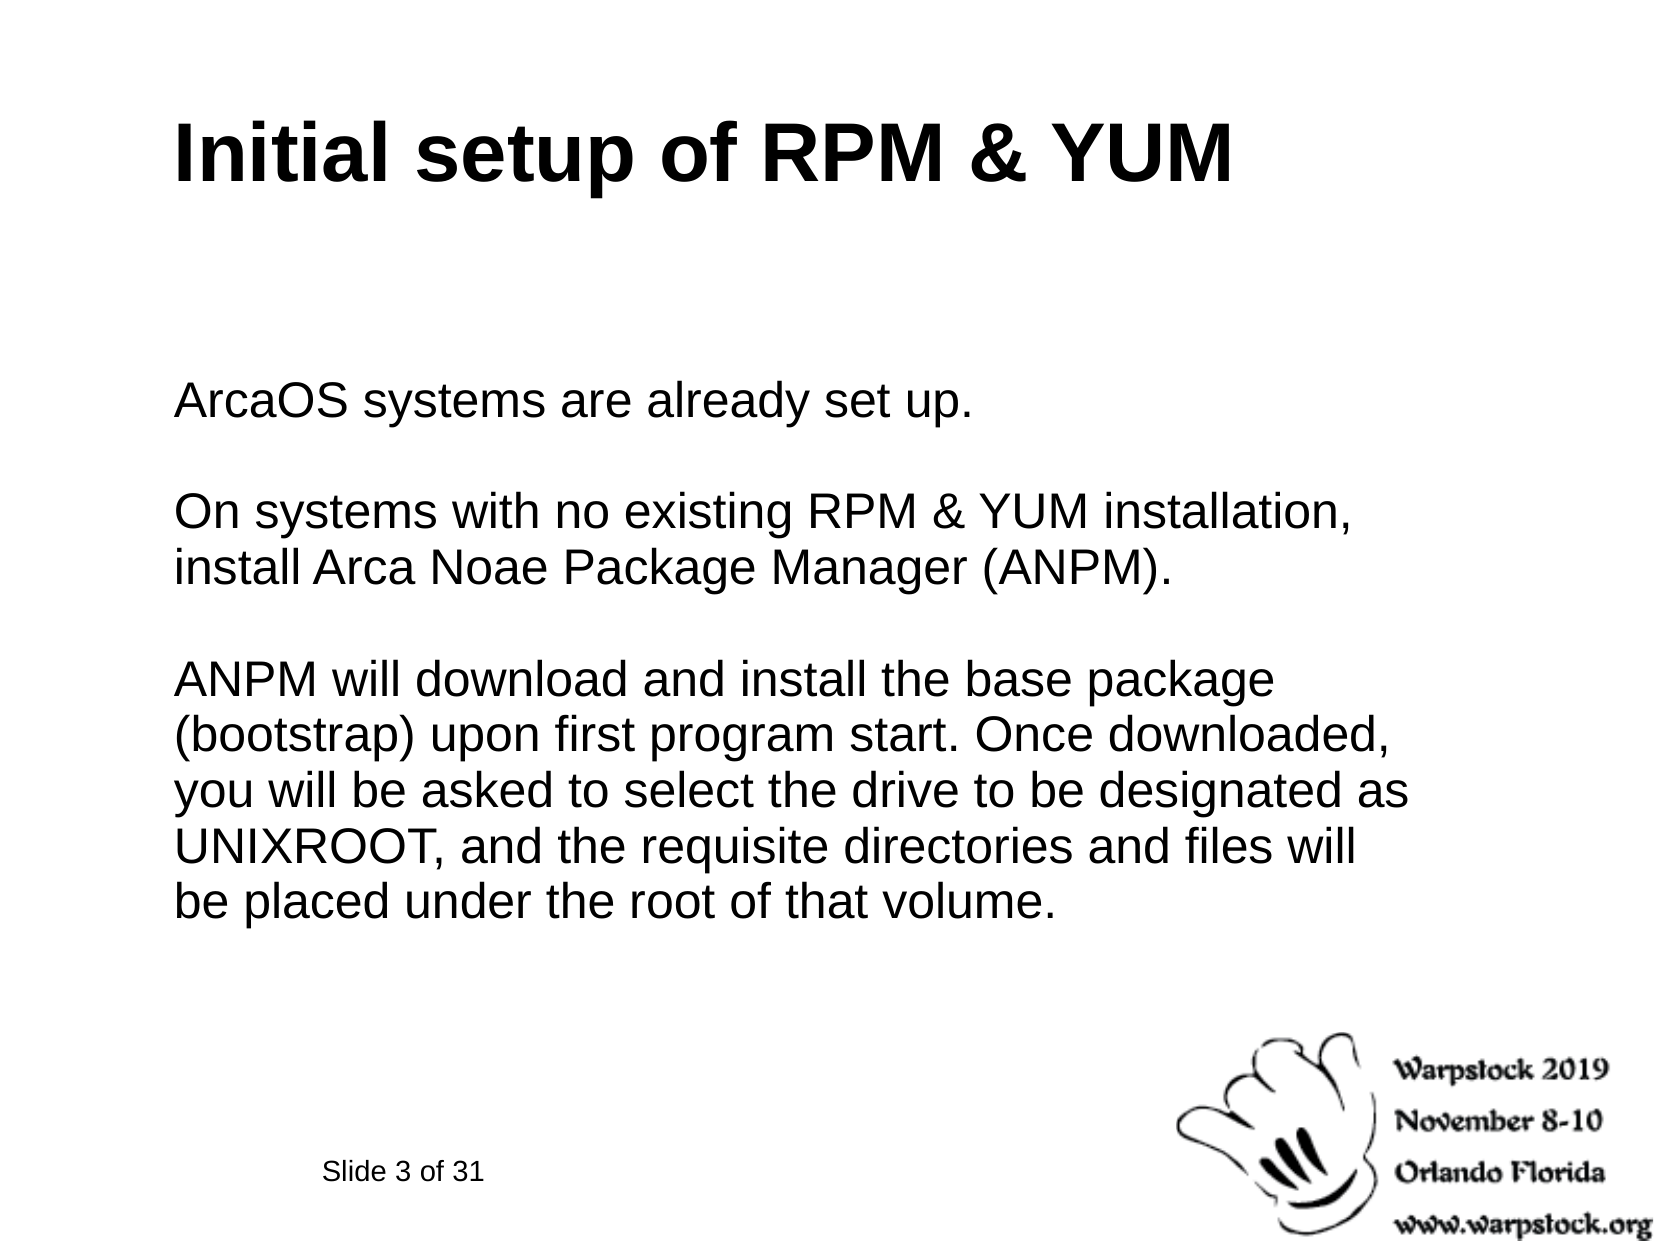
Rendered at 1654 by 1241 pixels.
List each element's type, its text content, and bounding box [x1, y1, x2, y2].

title Initial setup of RPM & YUM [173, 49, 1420, 257]
picture [1176, 1032, 1654, 1241]
subtitle ArcaOS systems are already set up. On systems with no existing RPM & YUM installation, install Arca Noae Package Manager (ANPM). ANPM will download and install the base package (bootstrap) upon first program start. Once downloaded, you will be asked to select the drive to be designated as UNIXROOT, and the requisite directories and files will be placed under the root of that volume. [173, 297, 1420, 1004]
